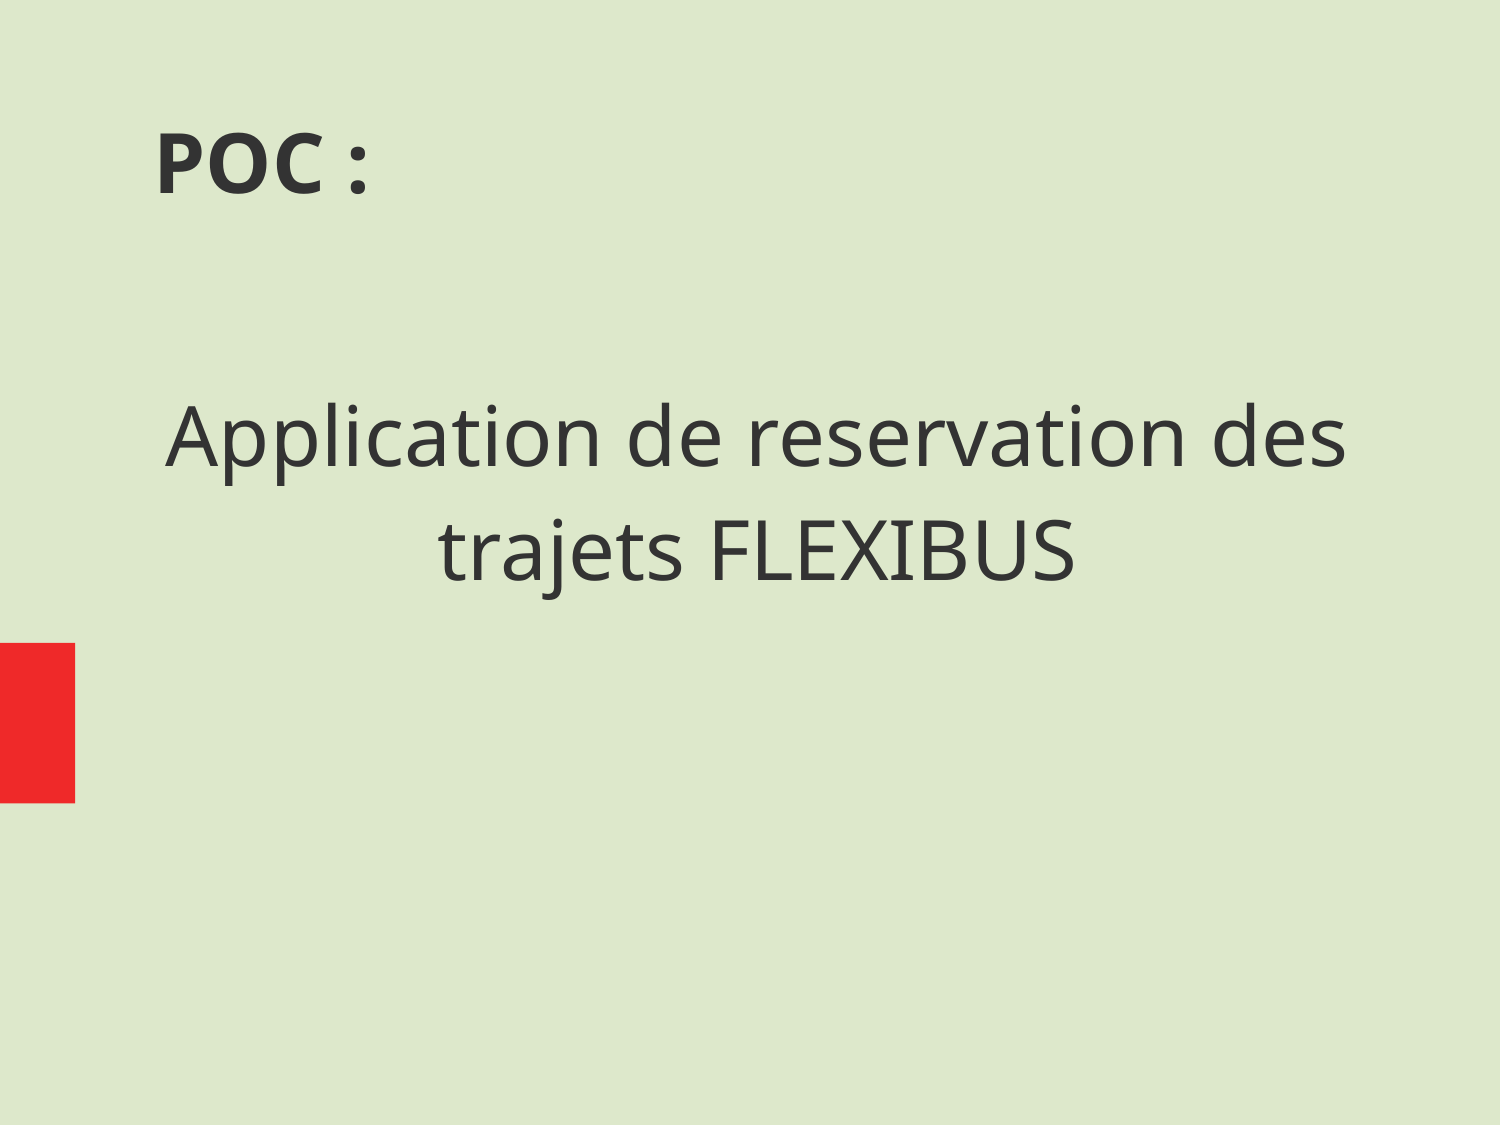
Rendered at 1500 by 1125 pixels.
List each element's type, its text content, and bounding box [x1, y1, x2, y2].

title POC : [153, 99, 1500, 225]
list Application de reservation des trajets FLEXIBUS [23, 377, 1422, 1125]
